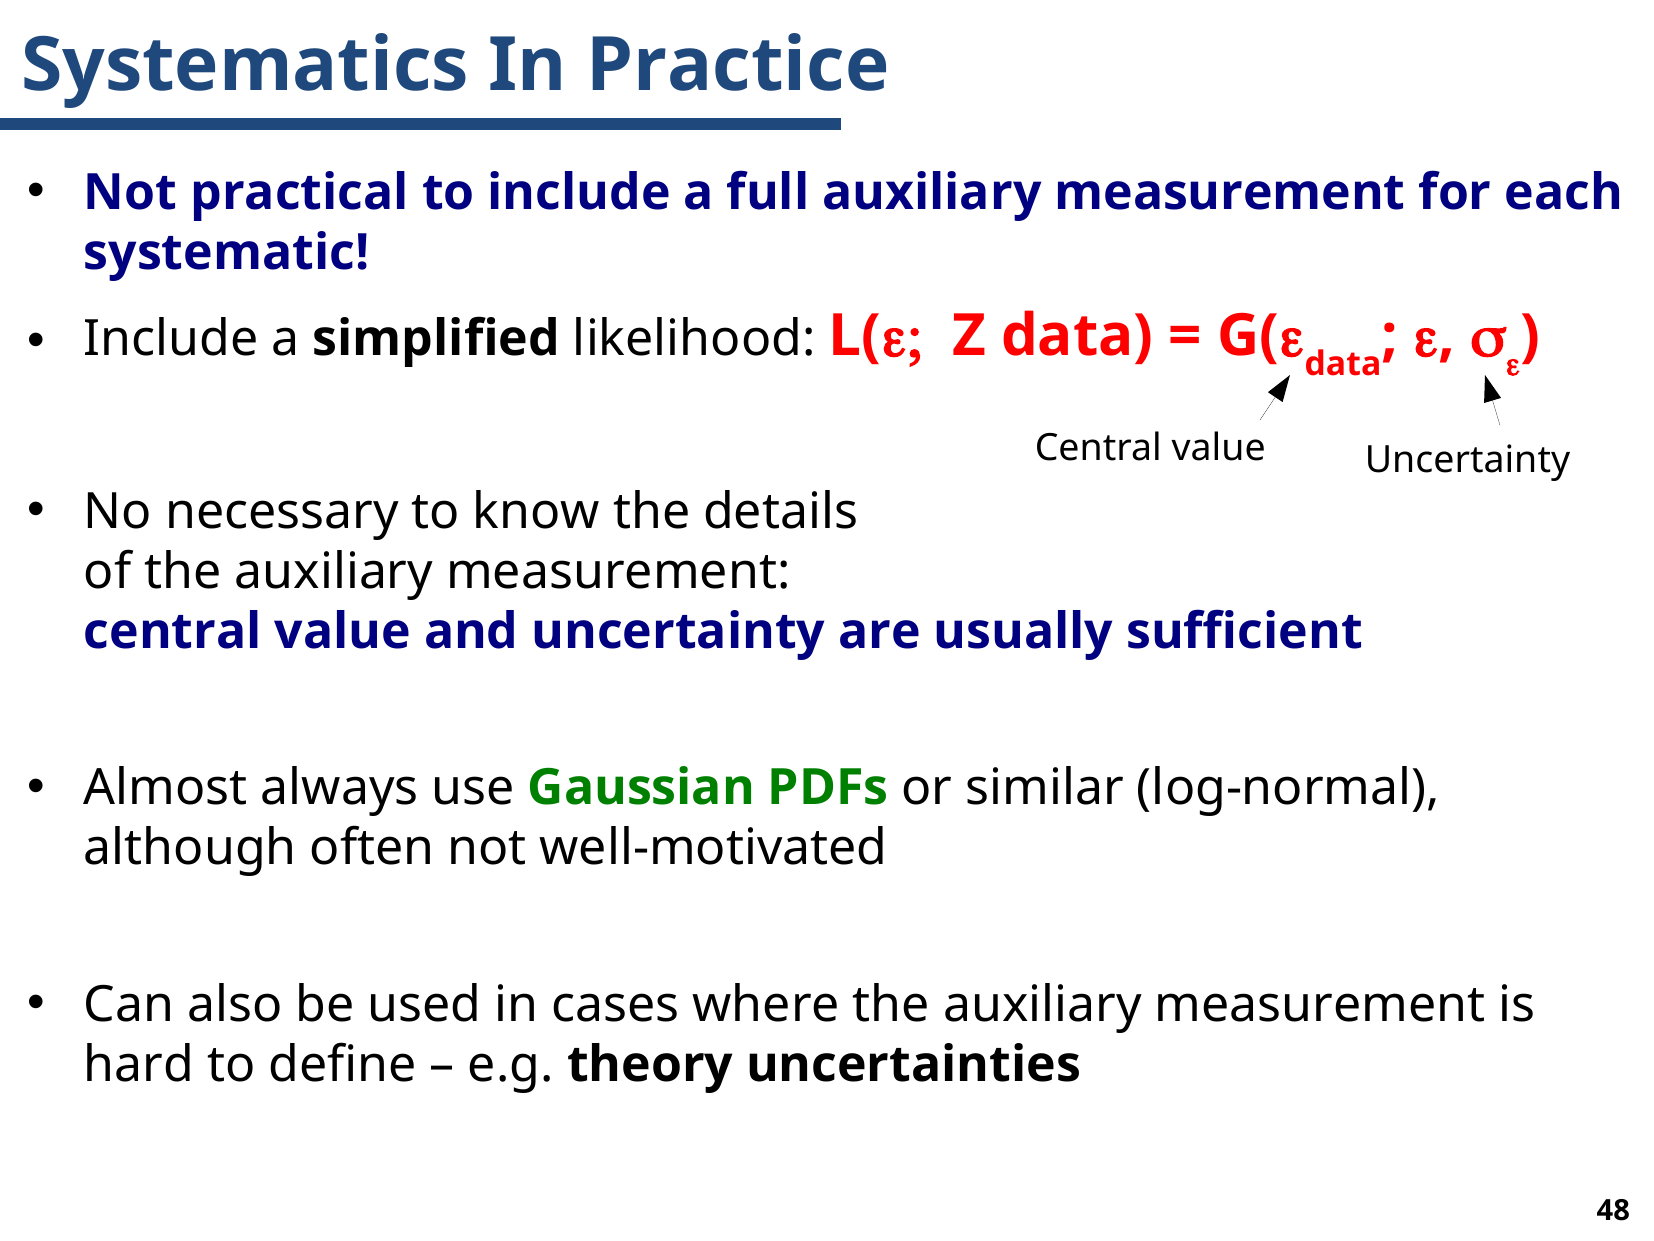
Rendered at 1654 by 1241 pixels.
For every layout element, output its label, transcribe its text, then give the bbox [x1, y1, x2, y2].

title Systematics In Practice [6, 7, 1606, 113]
list Not practical to include a full auxiliary measurement for each systematic! Include a simplified likelihood: L(e; Z data) = G(edata; e, se) No necessary to know the details of the auxiliary measurement: central value and uncertainty are usually sufficient Almost always use Gaussian PDFs or similar (log-normal), although often not well-motivated Can also be used in cases where the auxiliary measurement is hard to define – e.g. theory uncertainties [12, 151, 1640, 1171]
text_box Uncertainty [1350, 425, 1606, 496]
text_box Central value [1020, 413, 1306, 484]
